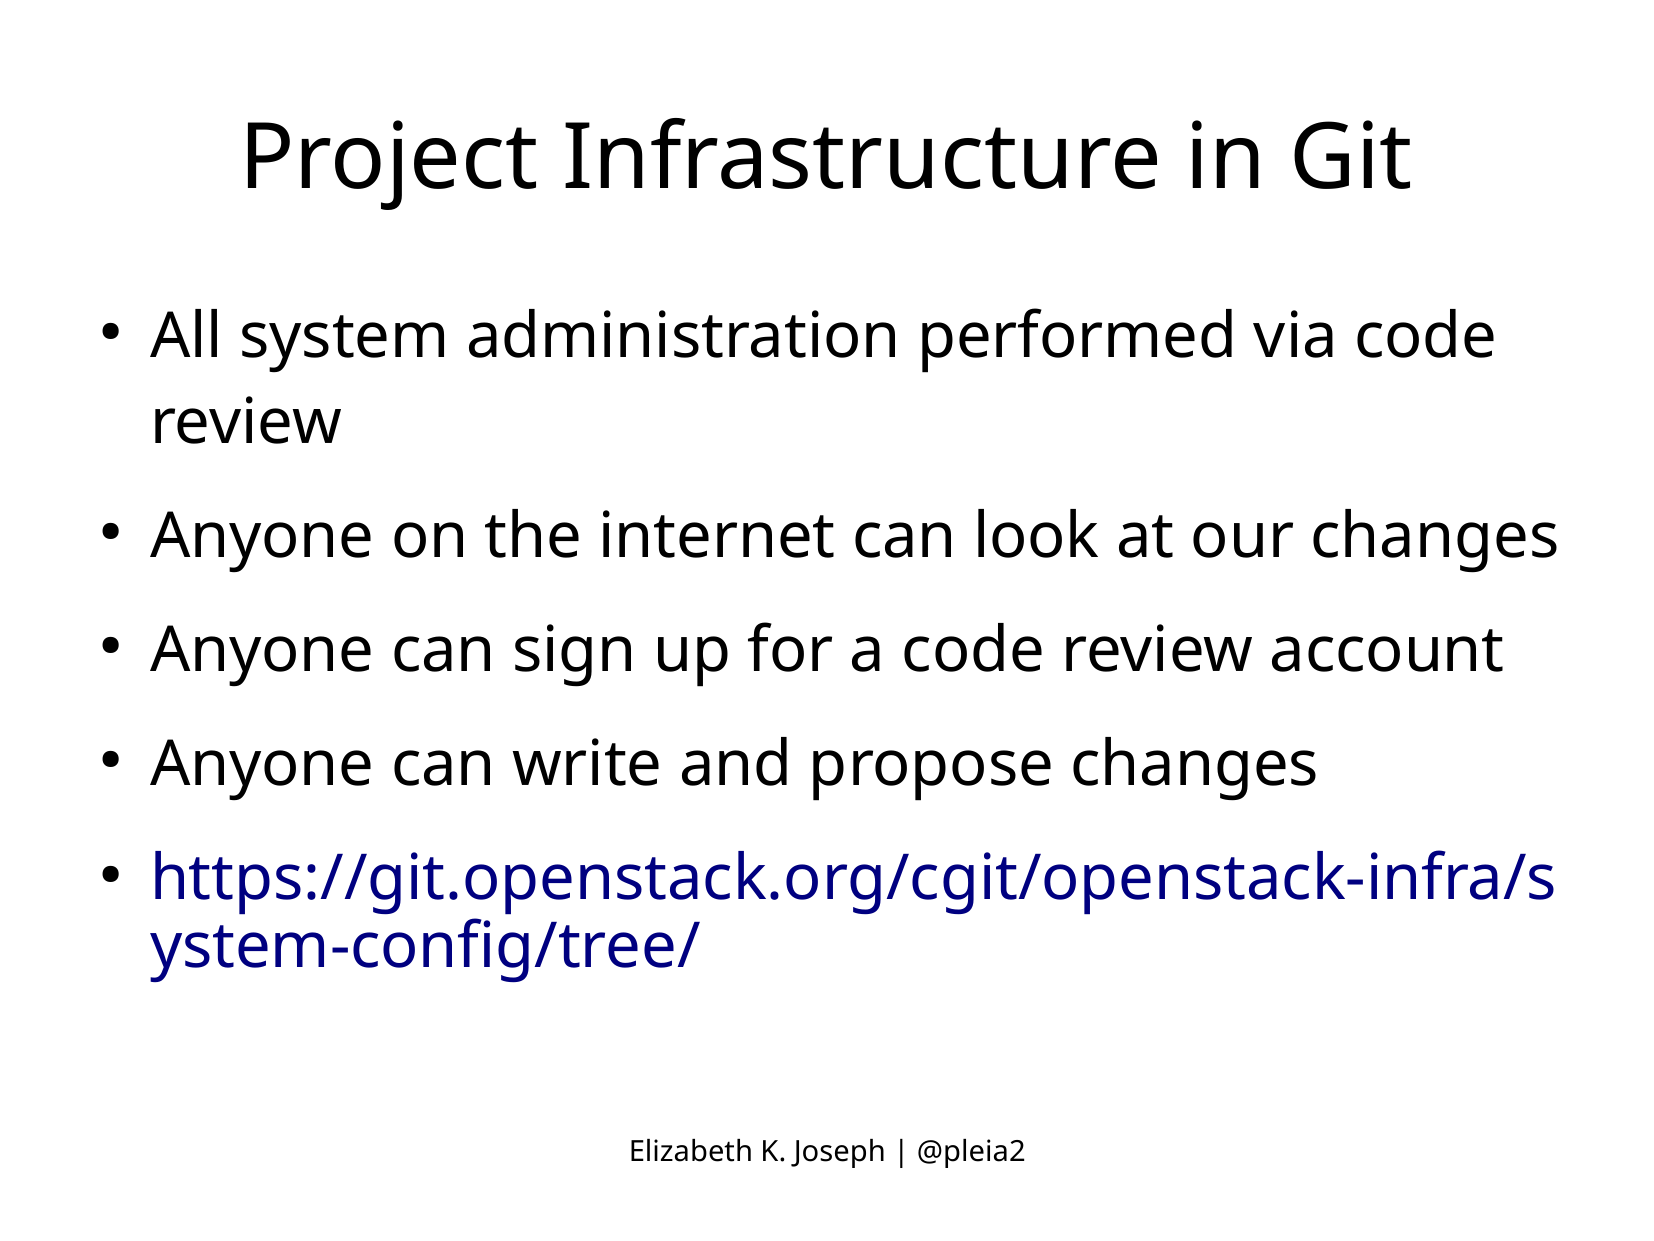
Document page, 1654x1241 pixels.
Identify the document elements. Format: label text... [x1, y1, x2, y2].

title Project Infrastructure in Git [82, 49, 1571, 257]
list All system administration performed via code review Anyone on the internet can look at our changes Anyone can sign up for a code review account Anyone can write and propose changes https://git.openstack.org/cgit/openstack-infra/system-config/tree/ [82, 290, 1571, 1010]
